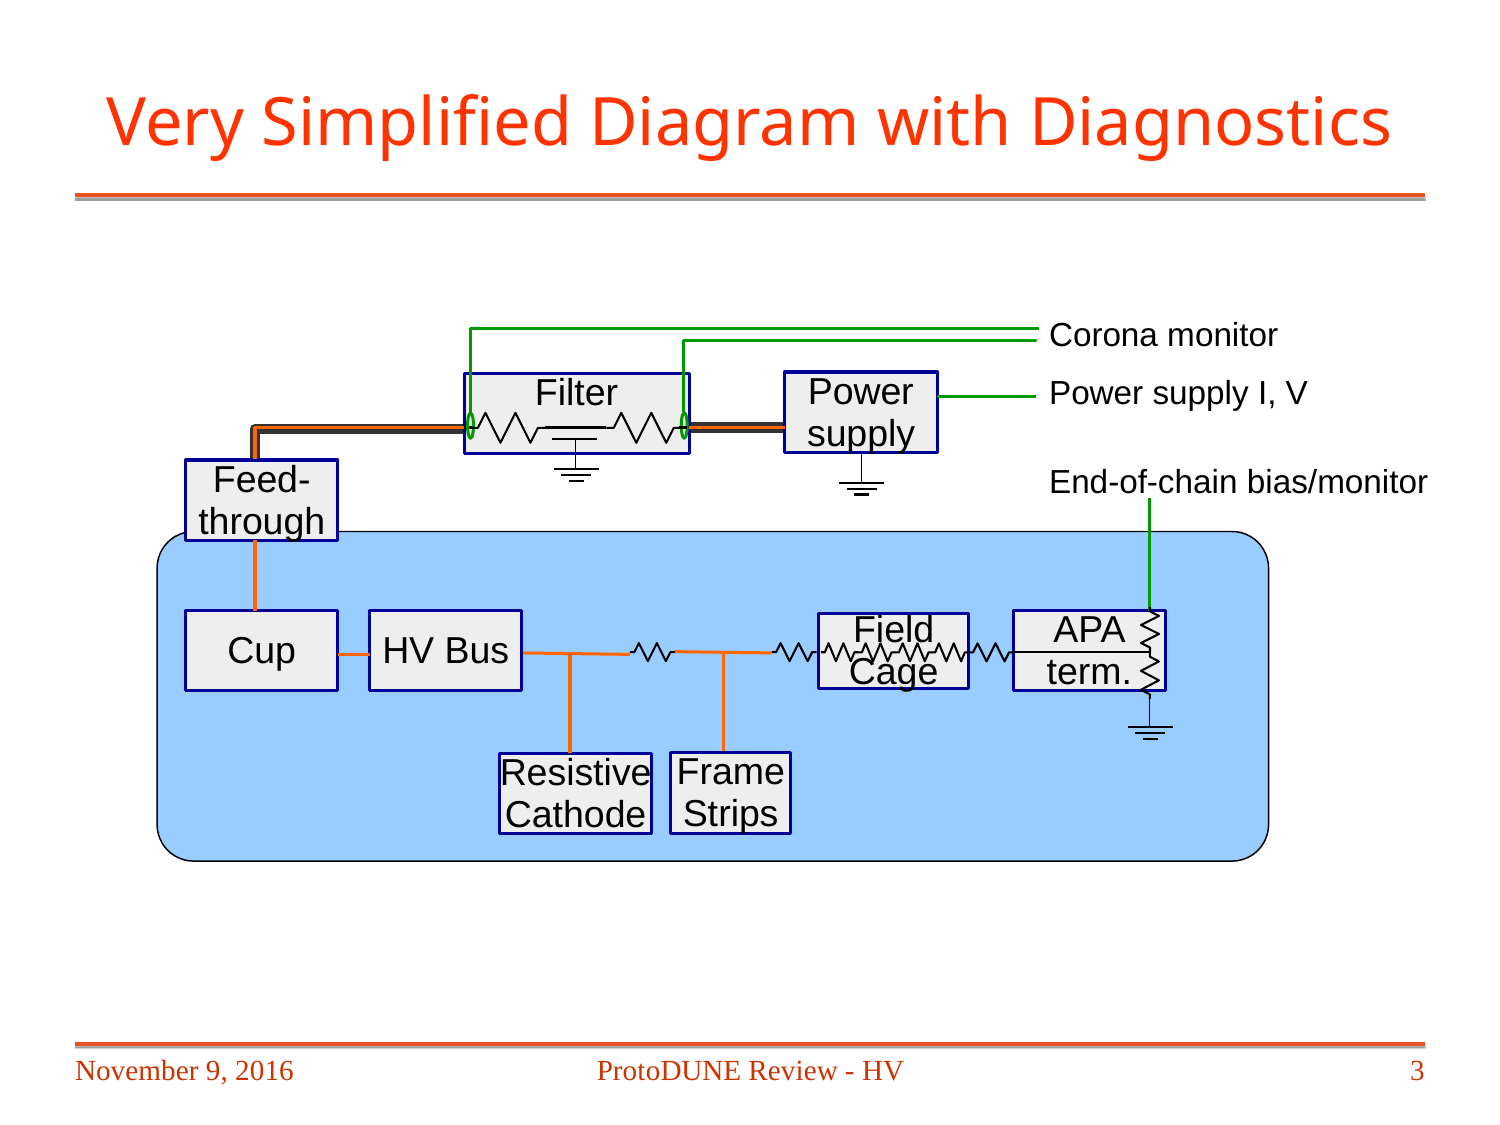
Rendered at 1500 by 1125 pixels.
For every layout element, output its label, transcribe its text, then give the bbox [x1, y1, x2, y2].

text_box Filter [685, 373, 690, 426]
text_box Frame Strips [670, 752, 791, 834]
text_box [157, 531, 1269, 862]
text_box APA term. [1013, 610, 1154, 651]
text_box Power supply [784, 371, 938, 453]
text_box APA term. [1145, 610, 1166, 691]
text_box Filter [464, 373, 469, 426]
text_box HV Bus [369, 610, 522, 691]
text_box Feed- through [185, 459, 338, 541]
text_box End-of-chain bias/monitor [1032, 454, 1500, 511]
text_box APA term. [1013, 653, 1155, 691]
text_box Field Cage [852, 648, 870, 662]
text_box Resistive Cathode [499, 753, 652, 834]
text_box Filter [472, 373, 682, 439]
text_box Power supply I, V [1032, 366, 1325, 422]
text_box Filter [464, 417, 690, 454]
text_box Corona monitor [1032, 307, 1296, 363]
text_box Field Cage [818, 613, 969, 689]
title Very Simplified Diagram with Diagnostics [75, 44, 1425, 196]
text_box Cup [185, 610, 338, 691]
